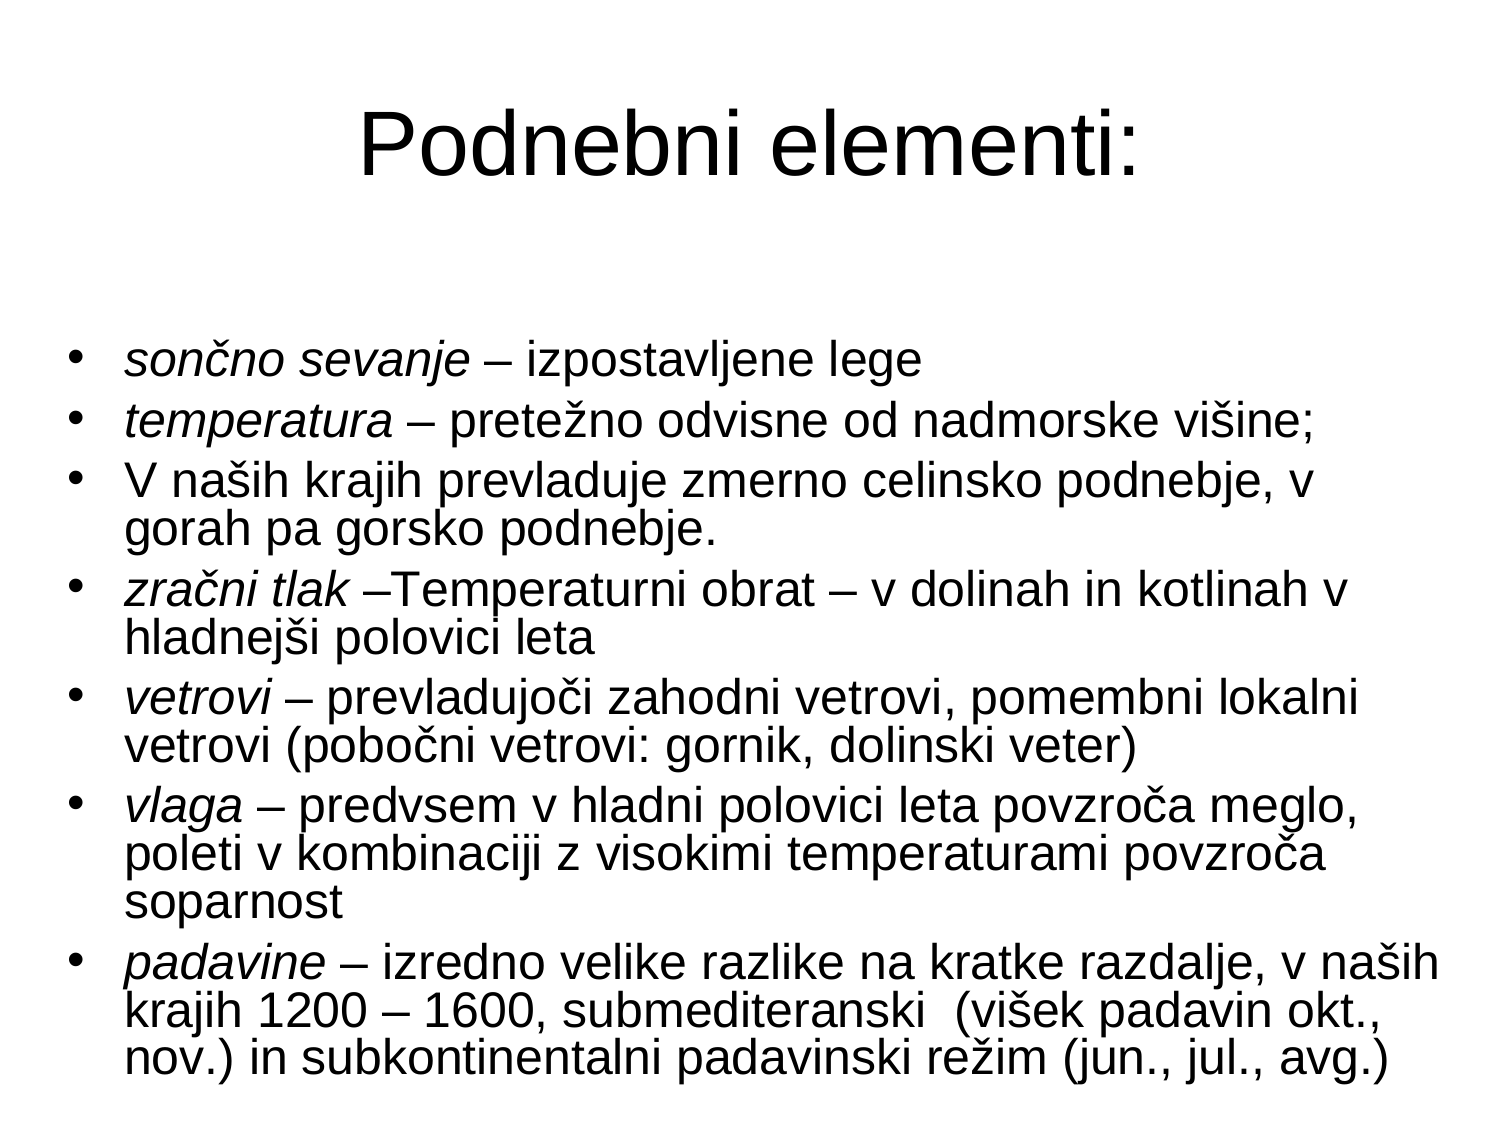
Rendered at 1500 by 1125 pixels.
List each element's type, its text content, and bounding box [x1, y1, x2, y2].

title Podnebni elementi: [75, 45, 1426, 233]
list sončno sevanje – izpostavljene lege temperatura – pretežno odvisne od nadmorske višine; V naših krajih prevladuje zmerno celinsko podnebje, v gorah pa gorsko podnebje. zračni tlak –Temperaturni obrat – v dolinah in kotlinah v hladnejši polovici leta vetrovi – prevladujoči zahodni vetrovi, pomembni lokalni vetrovi (pobočni vetrovi: gornik, dolinski veter) vlaga – predvsem v hladni polovici leta povzroča meglo, poleti v kombinaciji z visokimi temperaturami povzroča soparnost padavine – izredno velike razlike na kratke razdalje, v naših krajih 1200 – 1600, submediteranski (višek padavin okt., nov.) in subkontinentalni padavinski režim (jun., jul., avg.) [53, 330, 1469, 1125]
